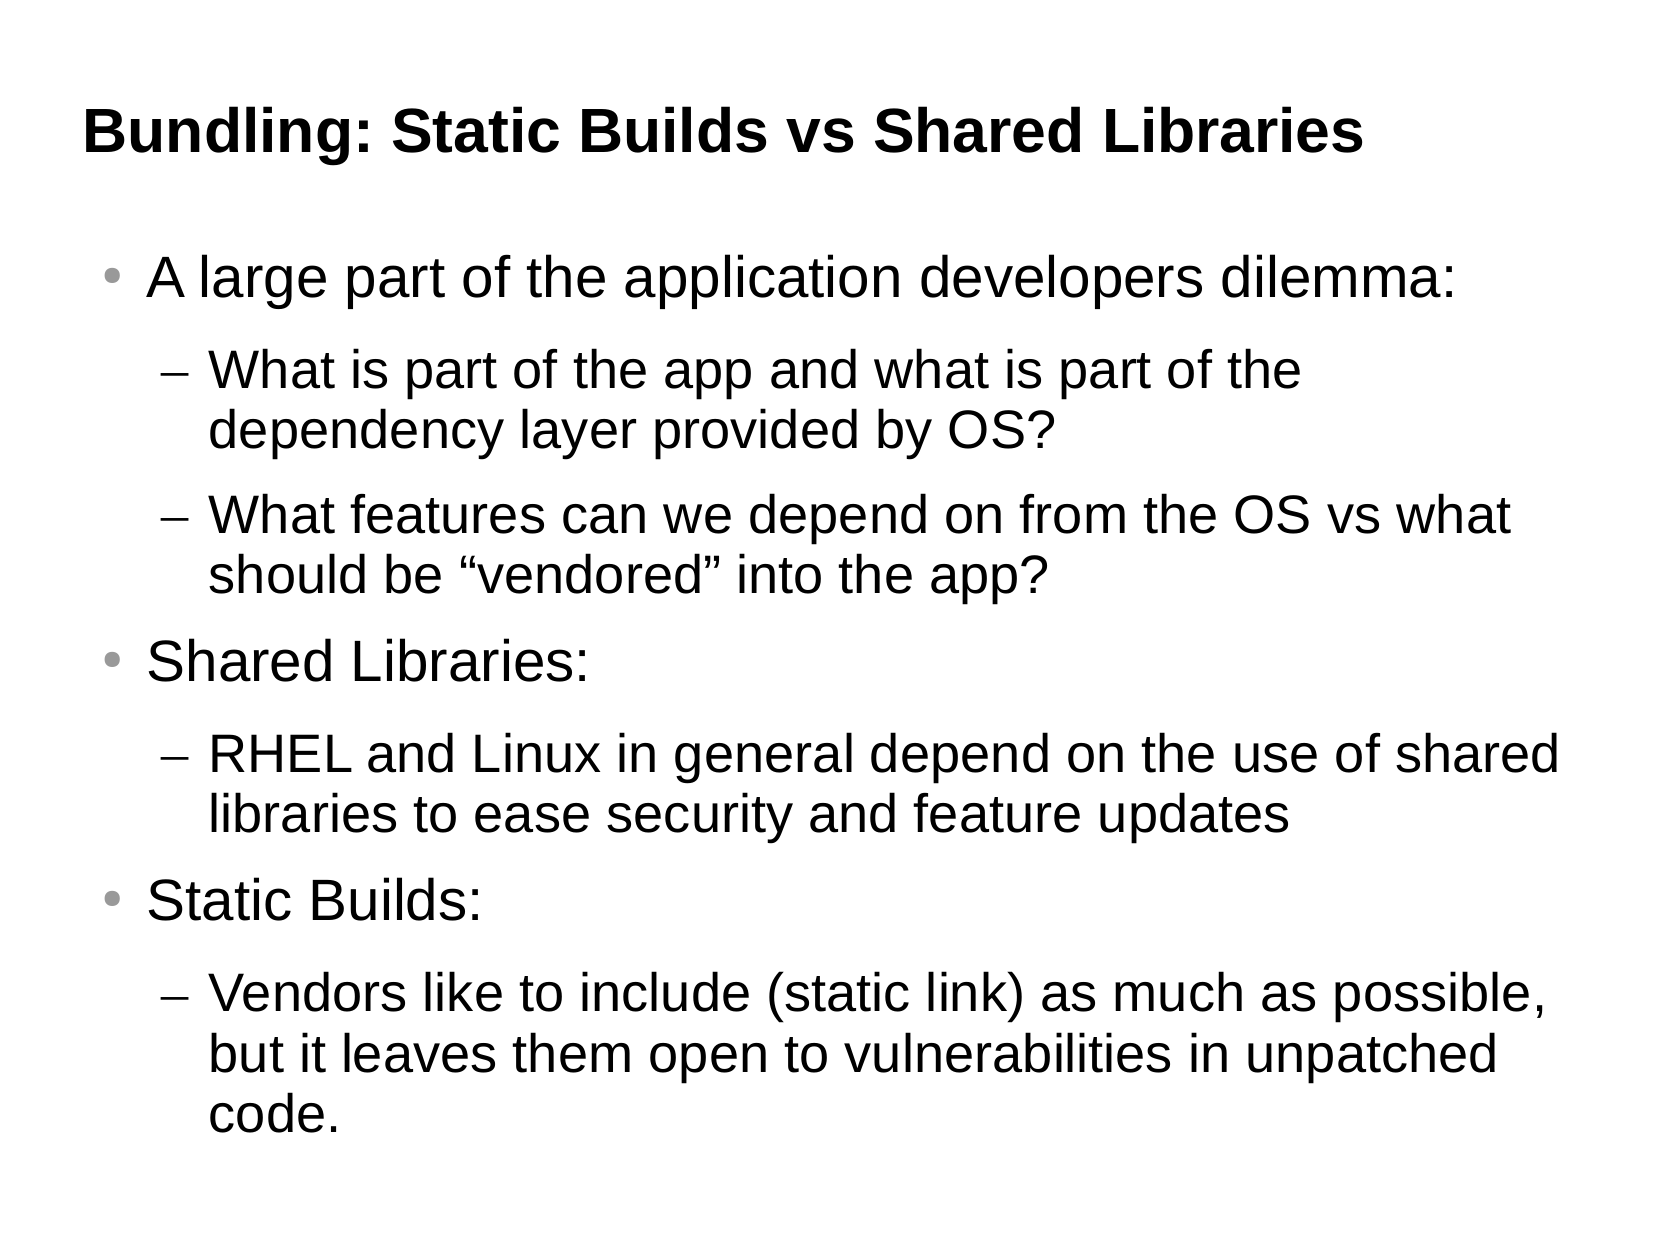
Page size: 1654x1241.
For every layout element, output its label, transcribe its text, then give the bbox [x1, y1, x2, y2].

title Bundling: Static Builds vs Shared Libraries [82, 37, 1571, 226]
list A large part of the application developers dilemma: What is part of the app and what is part of the dependency layer provided by OS? What features can we depend on from the OS vs what should be “vendored” into the app? Shared Libraries: RHEL and Linux in general depend on the use of shared libraries to ease security and feature updates Static Builds: Vendors like to include (static link) as much as possible, but it leaves them open to vulnerabilities in unpatched code. [86, 244, 1576, 1145]
